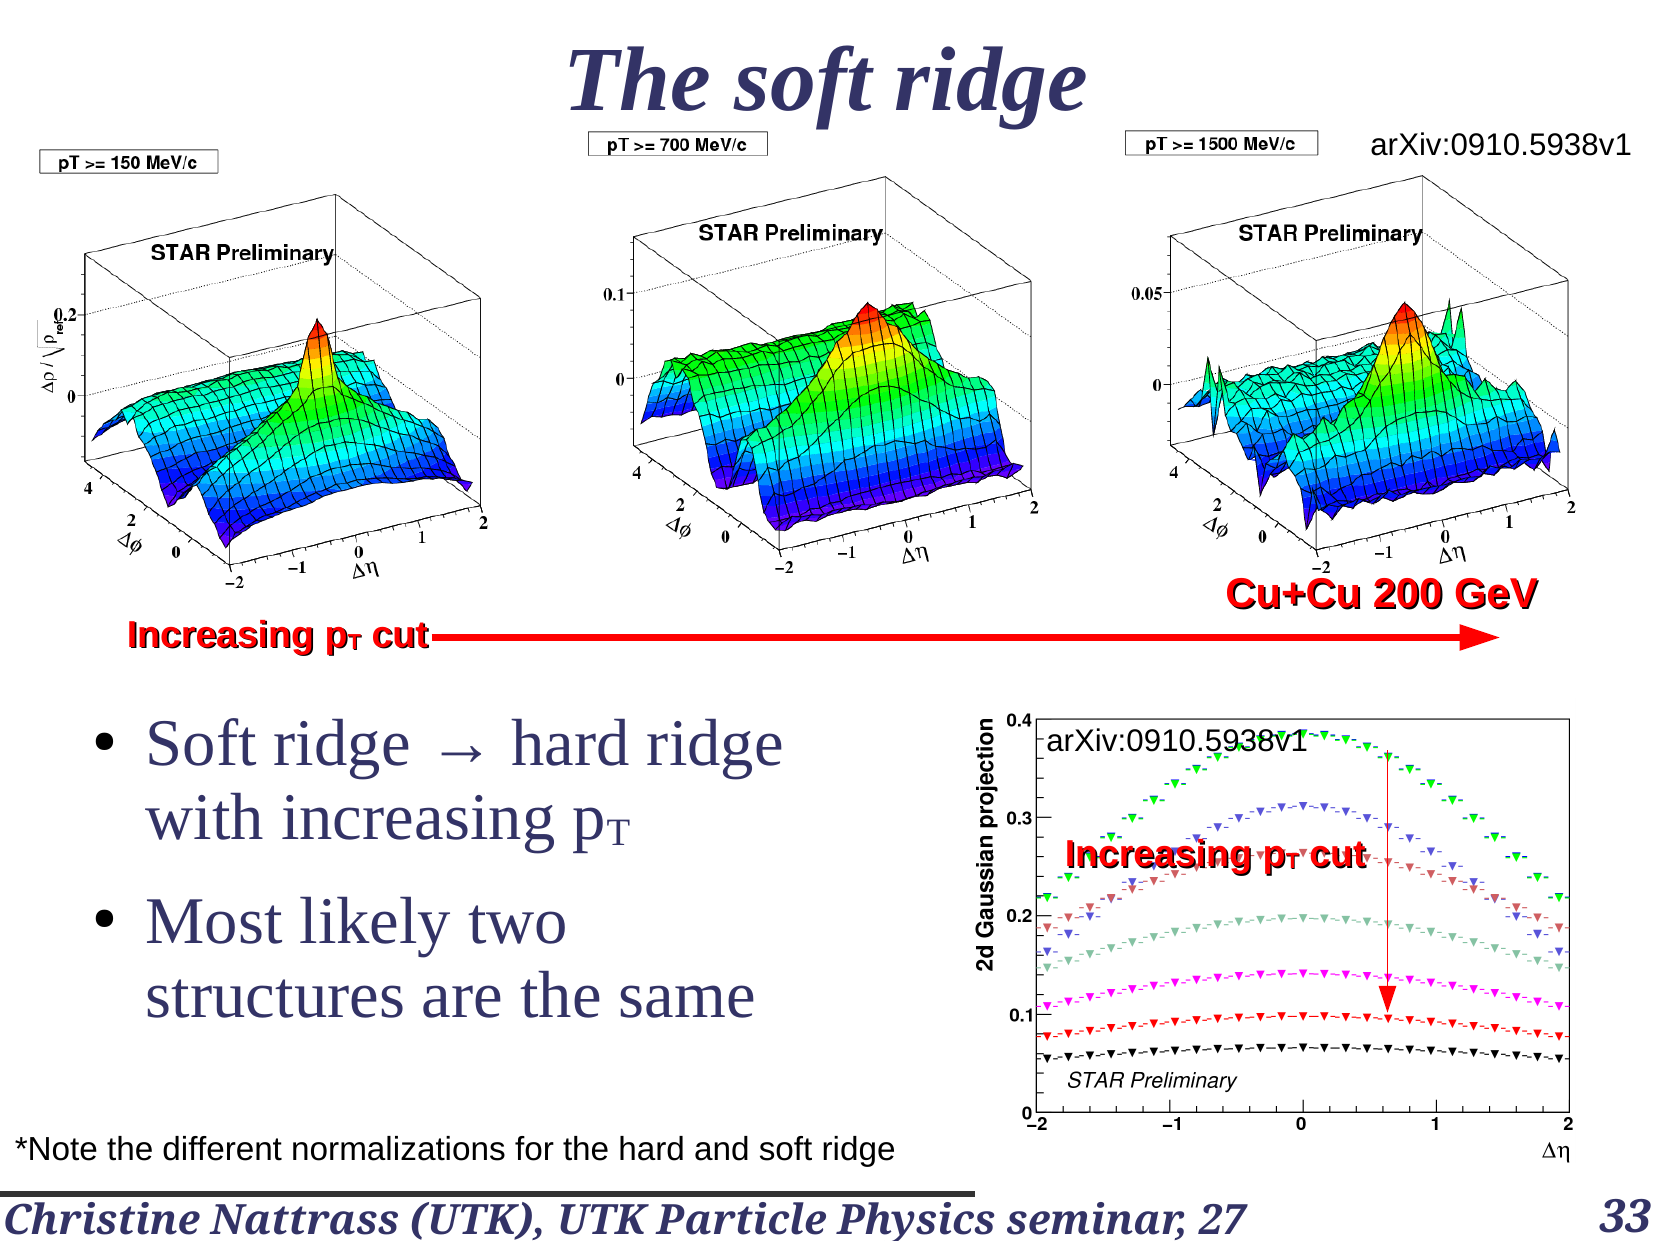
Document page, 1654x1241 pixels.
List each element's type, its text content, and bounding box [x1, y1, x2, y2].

text_box Increasing pT cut [112, 605, 488, 676]
text_box arXiv:0910.5938v1 [1031, 715, 1388, 826]
picture [975, 698, 1576, 1163]
picture [588, 130, 1039, 574]
text_box Increasing pT cut [1050, 825, 1426, 895]
text_box arXiv:0910.5938v1 [1291, 119, 1648, 229]
picture [37, 148, 488, 588]
title The soft ridge [82, 28, 1571, 131]
list Soft ridge → hard ridge with increasing pT Most likely two structures are the same [75, 706, 788, 1088]
text_box *Note the different normalizations for the hard and soft ridge [0, 1122, 1013, 1175]
text_box Cu+Cu 200 GeV [1125, 562, 1639, 624]
picture [1125, 129, 1576, 562]
